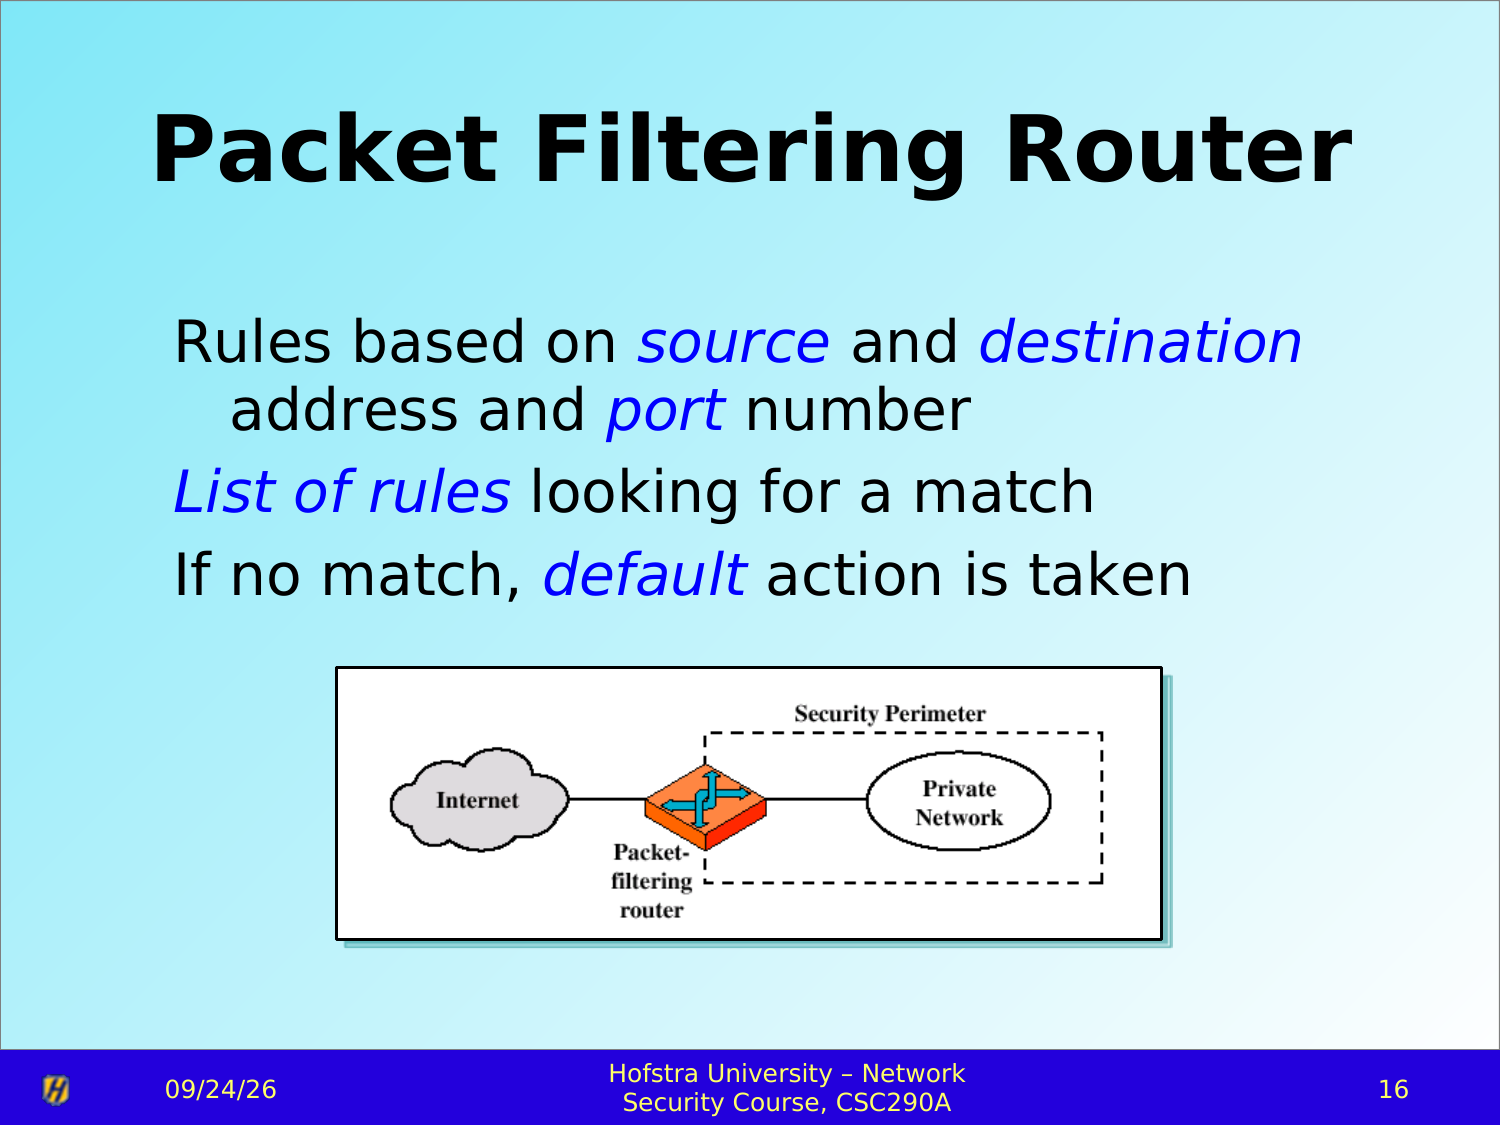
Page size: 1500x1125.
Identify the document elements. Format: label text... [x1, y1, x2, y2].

picture [337, 669, 1161, 938]
list Rules based on source and destination address and port number List of rules looking for a match If no match, default action is taken [158, 301, 1434, 633]
title Packet Filtering Router [112, 84, 1391, 212]
picture [37, 1072, 76, 1110]
